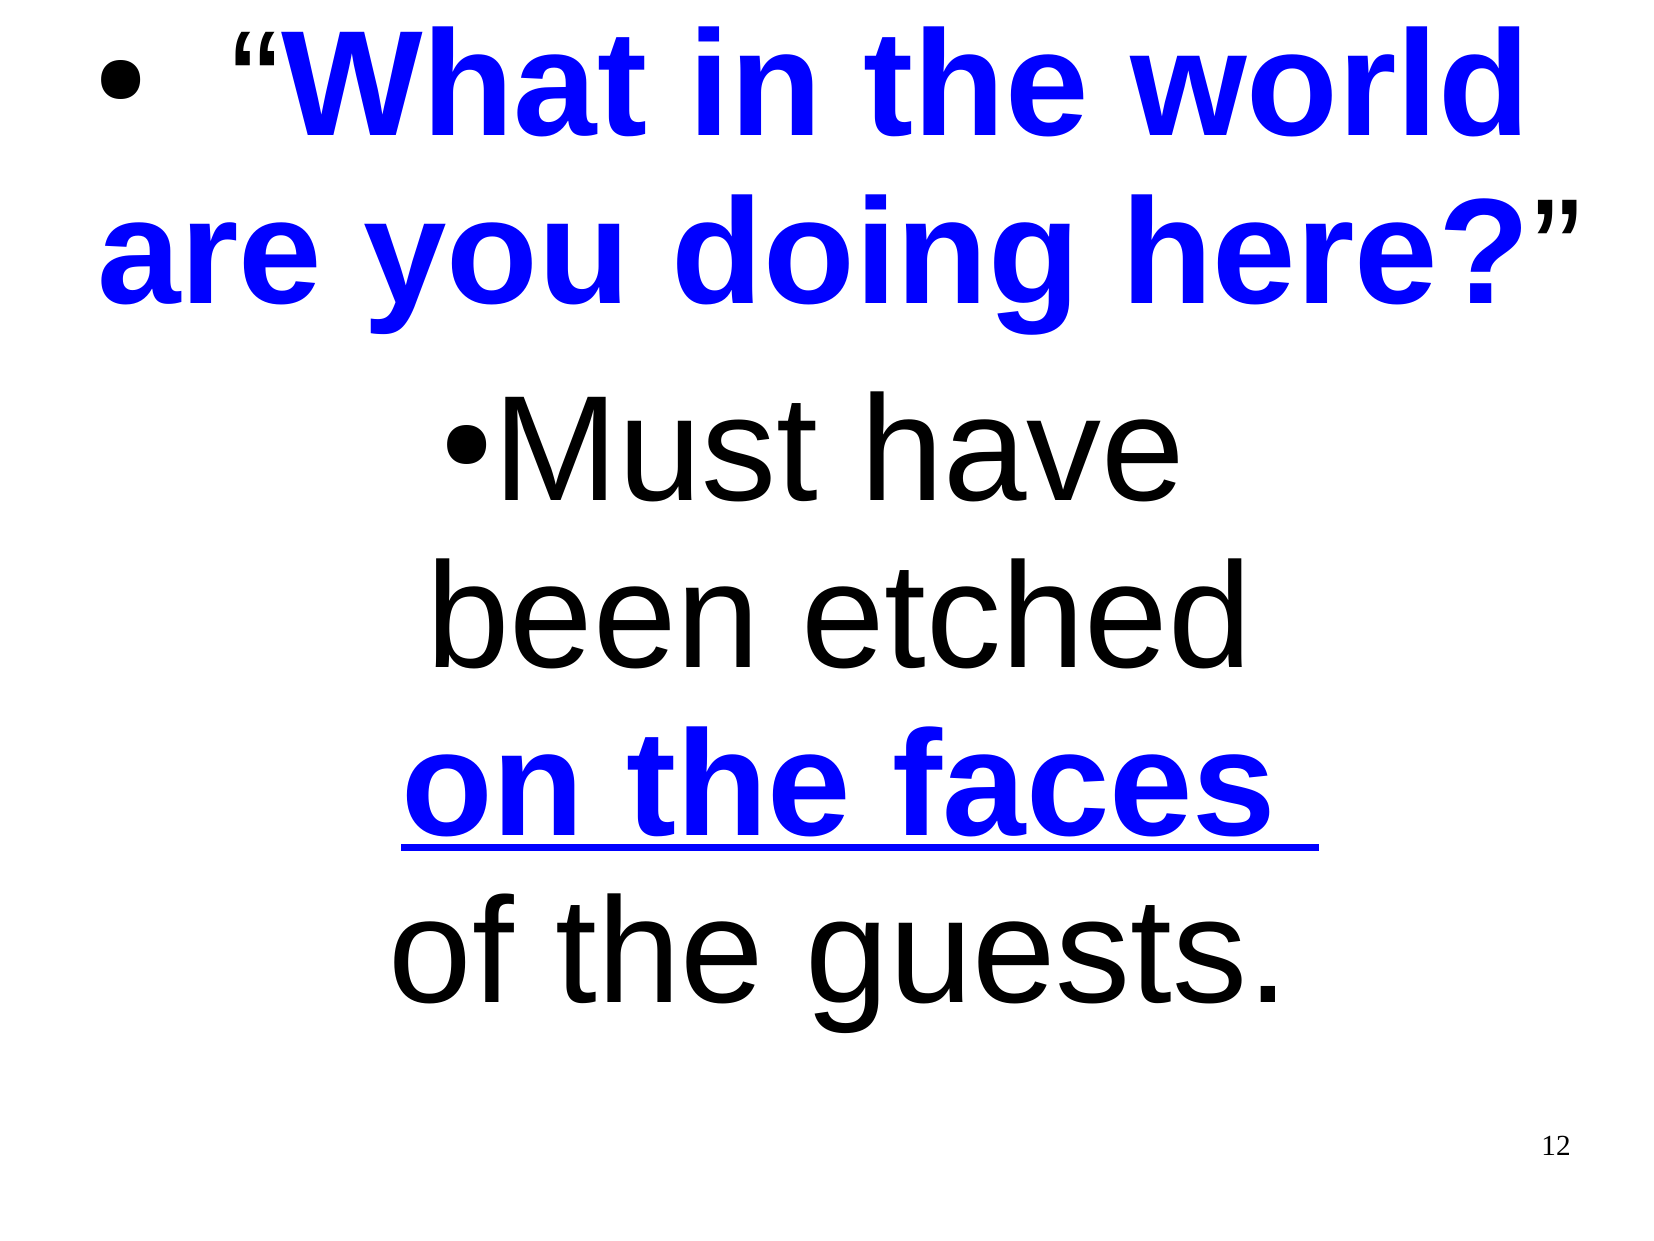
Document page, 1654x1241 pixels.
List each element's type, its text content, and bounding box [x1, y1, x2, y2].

list “What in the world are you doing here?” Must have been etched on the faces of the guests. [0, 0, 1651, 1238]
